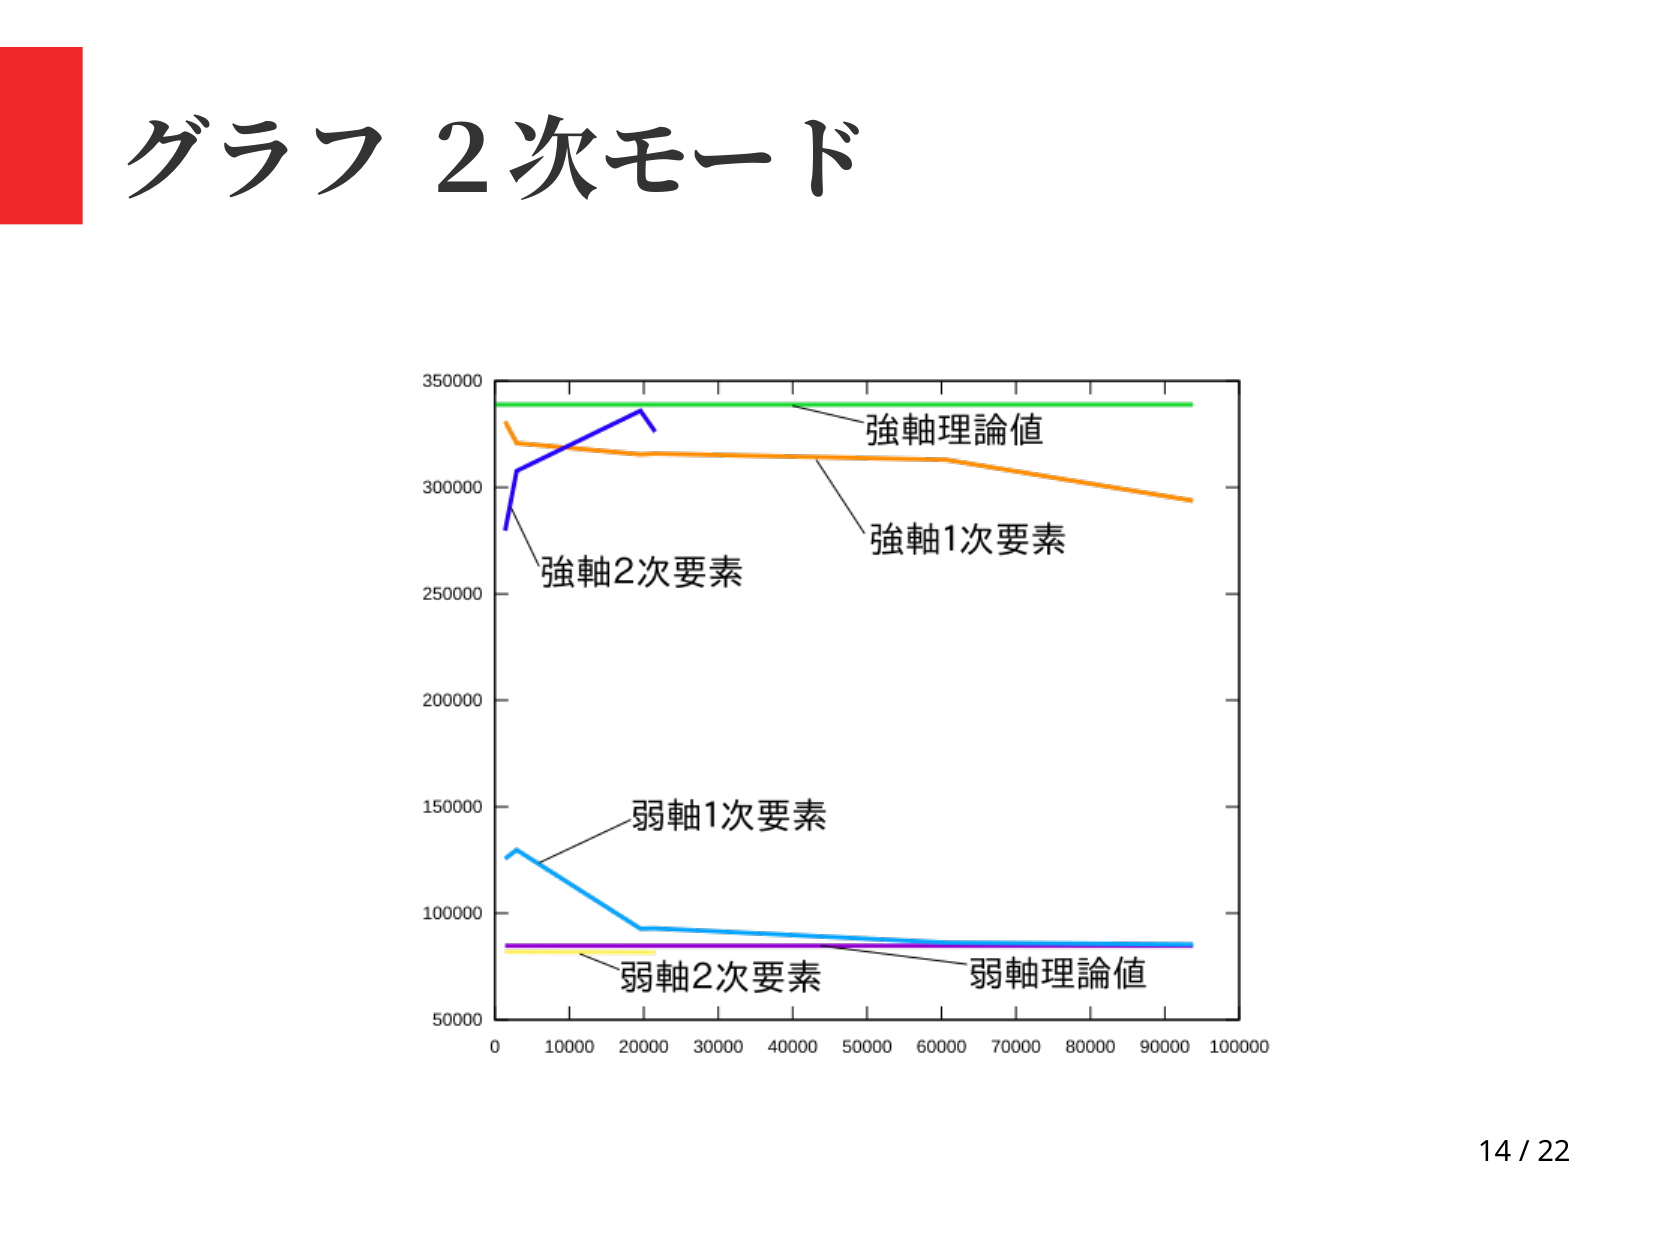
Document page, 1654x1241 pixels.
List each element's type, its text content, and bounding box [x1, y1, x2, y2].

title グラフ ２次モード [118, 49, 1571, 257]
picture [377, 354, 1277, 1074]
